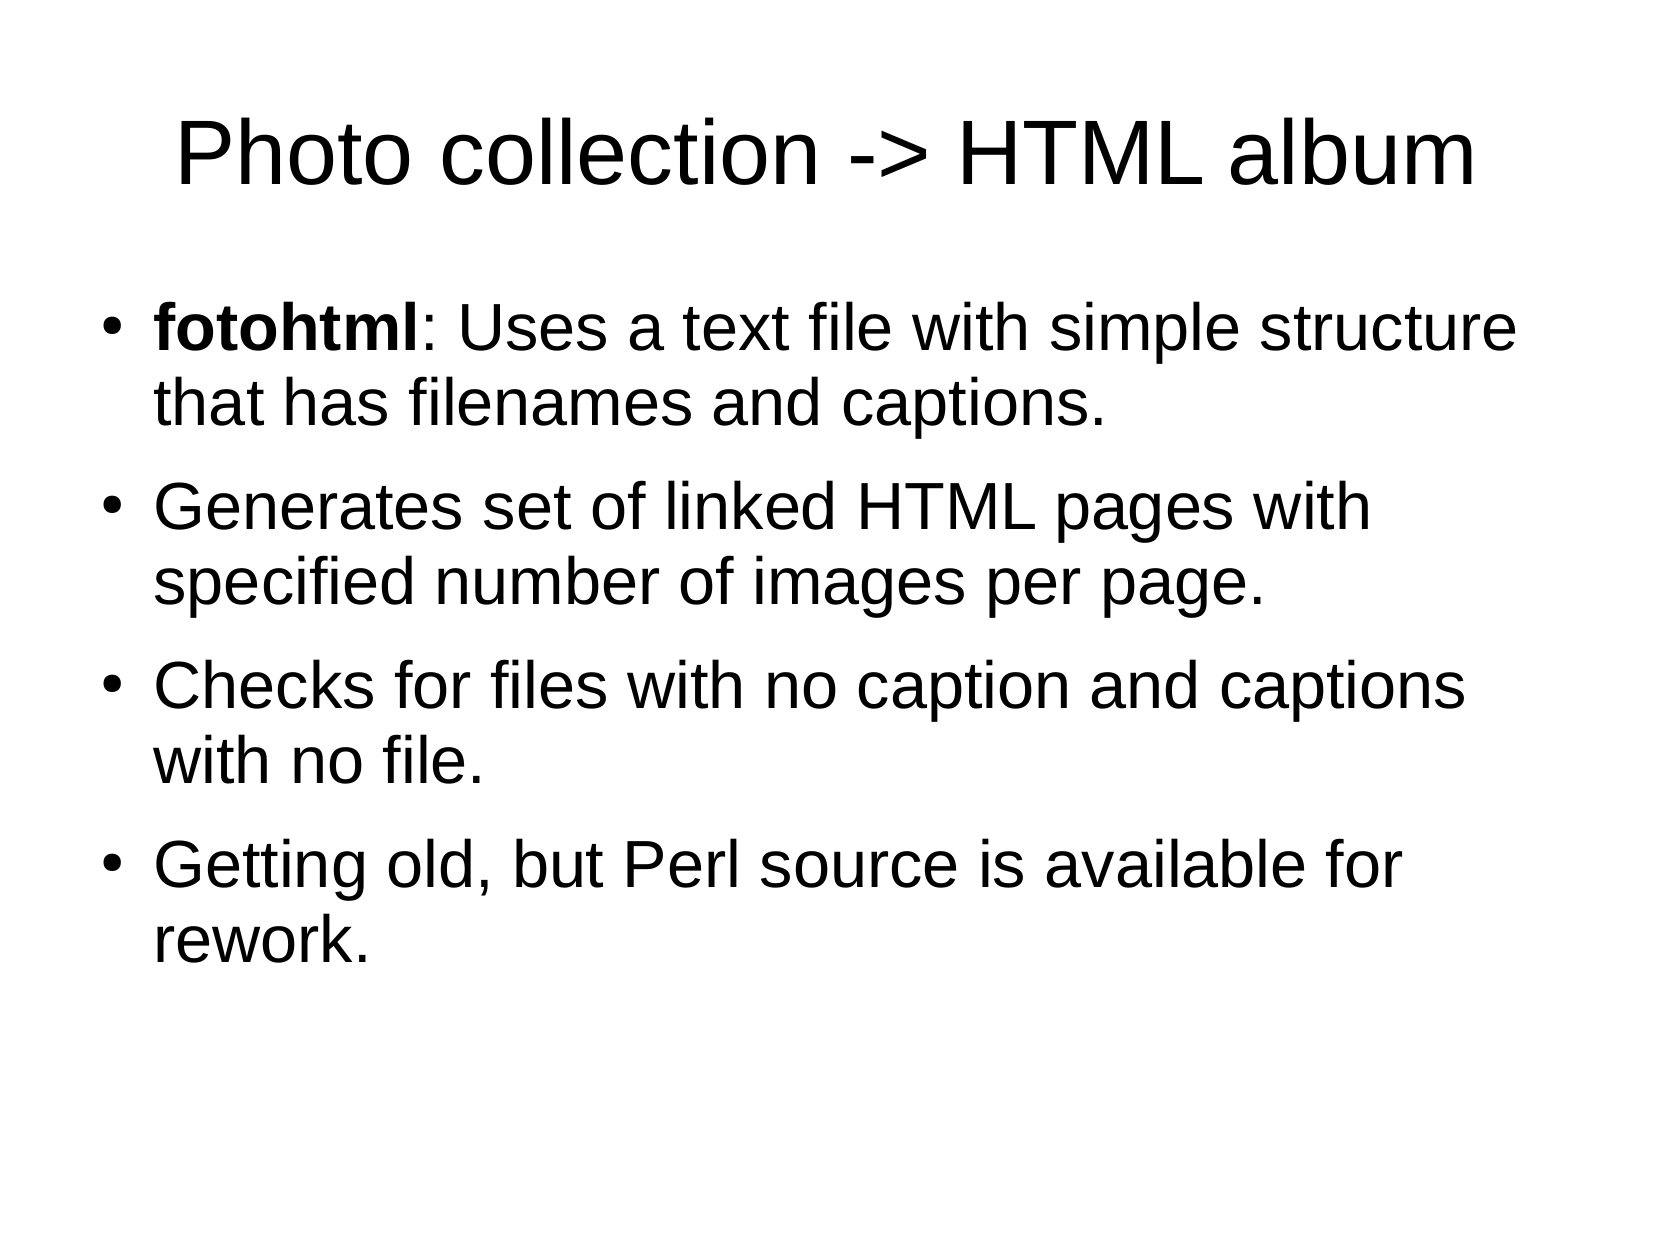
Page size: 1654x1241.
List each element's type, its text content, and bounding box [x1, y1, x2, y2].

list fotohtml: Uses a text file with simple structure that has filenames and captions. Generates set of linked HTML pages with specified number of images per page. Checks for files with no caption and captions with no file. Getting old, but Perl source is available for rework. [82, 290, 1538, 1010]
title Photo collection -> HTML album [82, 49, 1571, 257]
